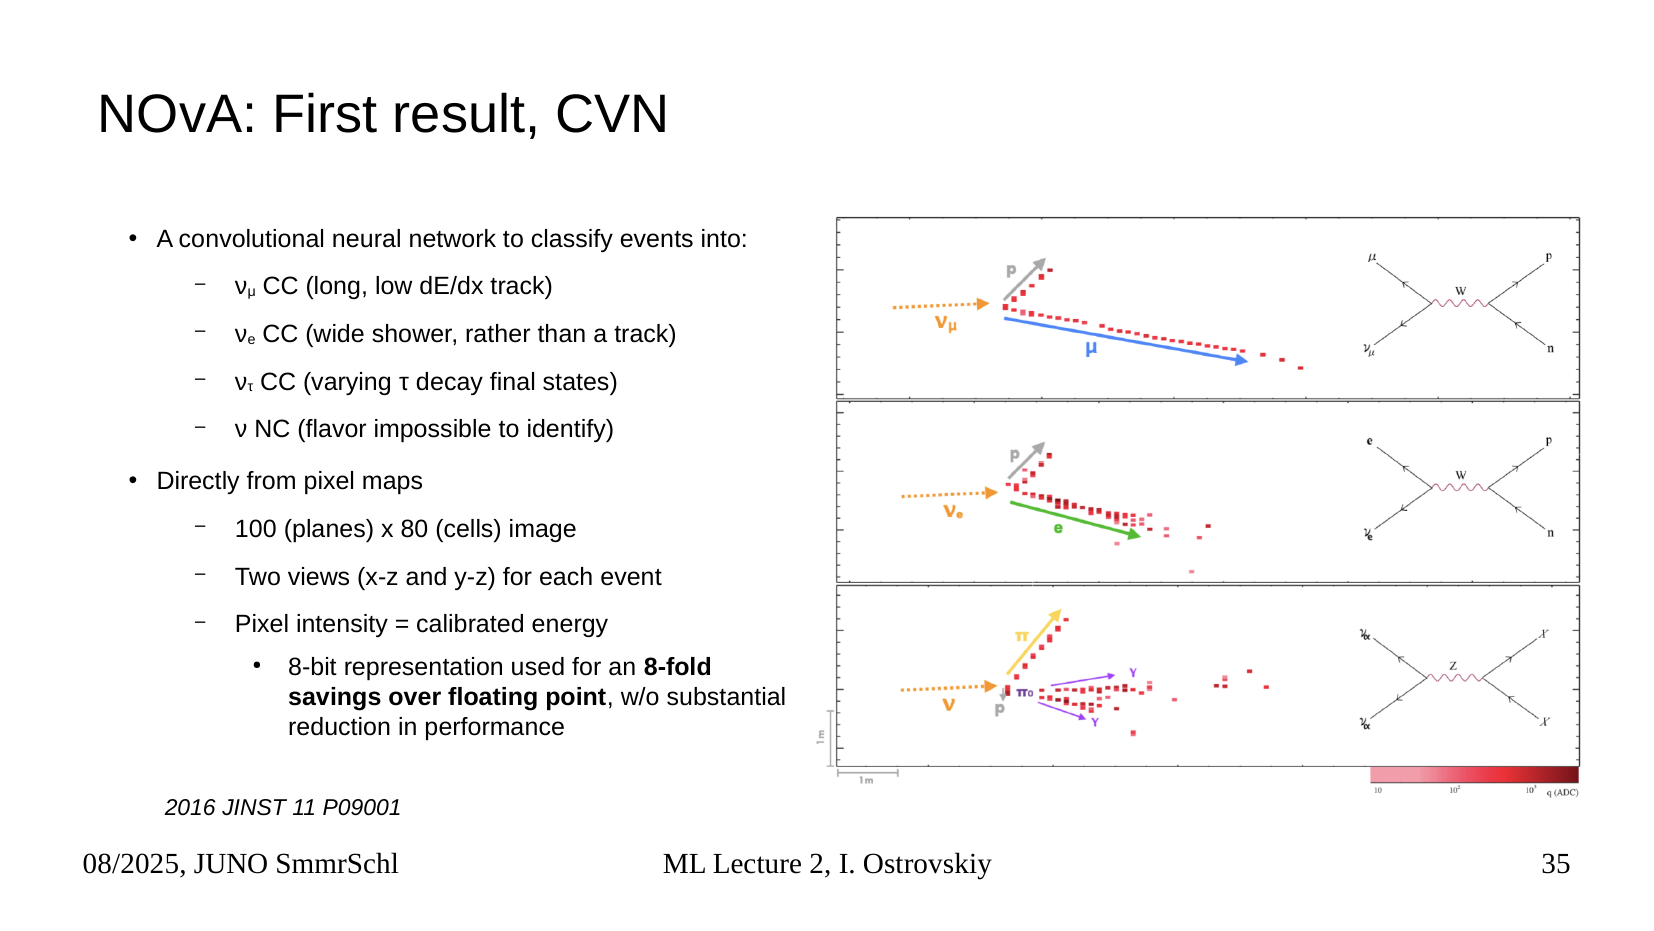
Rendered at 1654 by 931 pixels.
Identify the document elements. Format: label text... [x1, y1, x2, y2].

list A convolutional neural network to classify events into: νμ CC (long, low dE/dx track) νe CC (wide shower, rather than a track) ντ CC (varying τ decay final states) ν NC (flavor impossible to identify) Directly from pixel maps 100 (planes) x 80 (cells) image Two views (x-z and y-z) for each event Pixel intensity = calibrated energy 8-bit representation used for an 8-fold savings over floating point, w/o substantial reduction in performance [113, 218, 803, 751]
text_box 2016 JINST 11 P09001 [150, 787, 566, 845]
picture [803, 201, 1601, 806]
title NOvA: First result, CVN [82, 37, 1571, 193]
